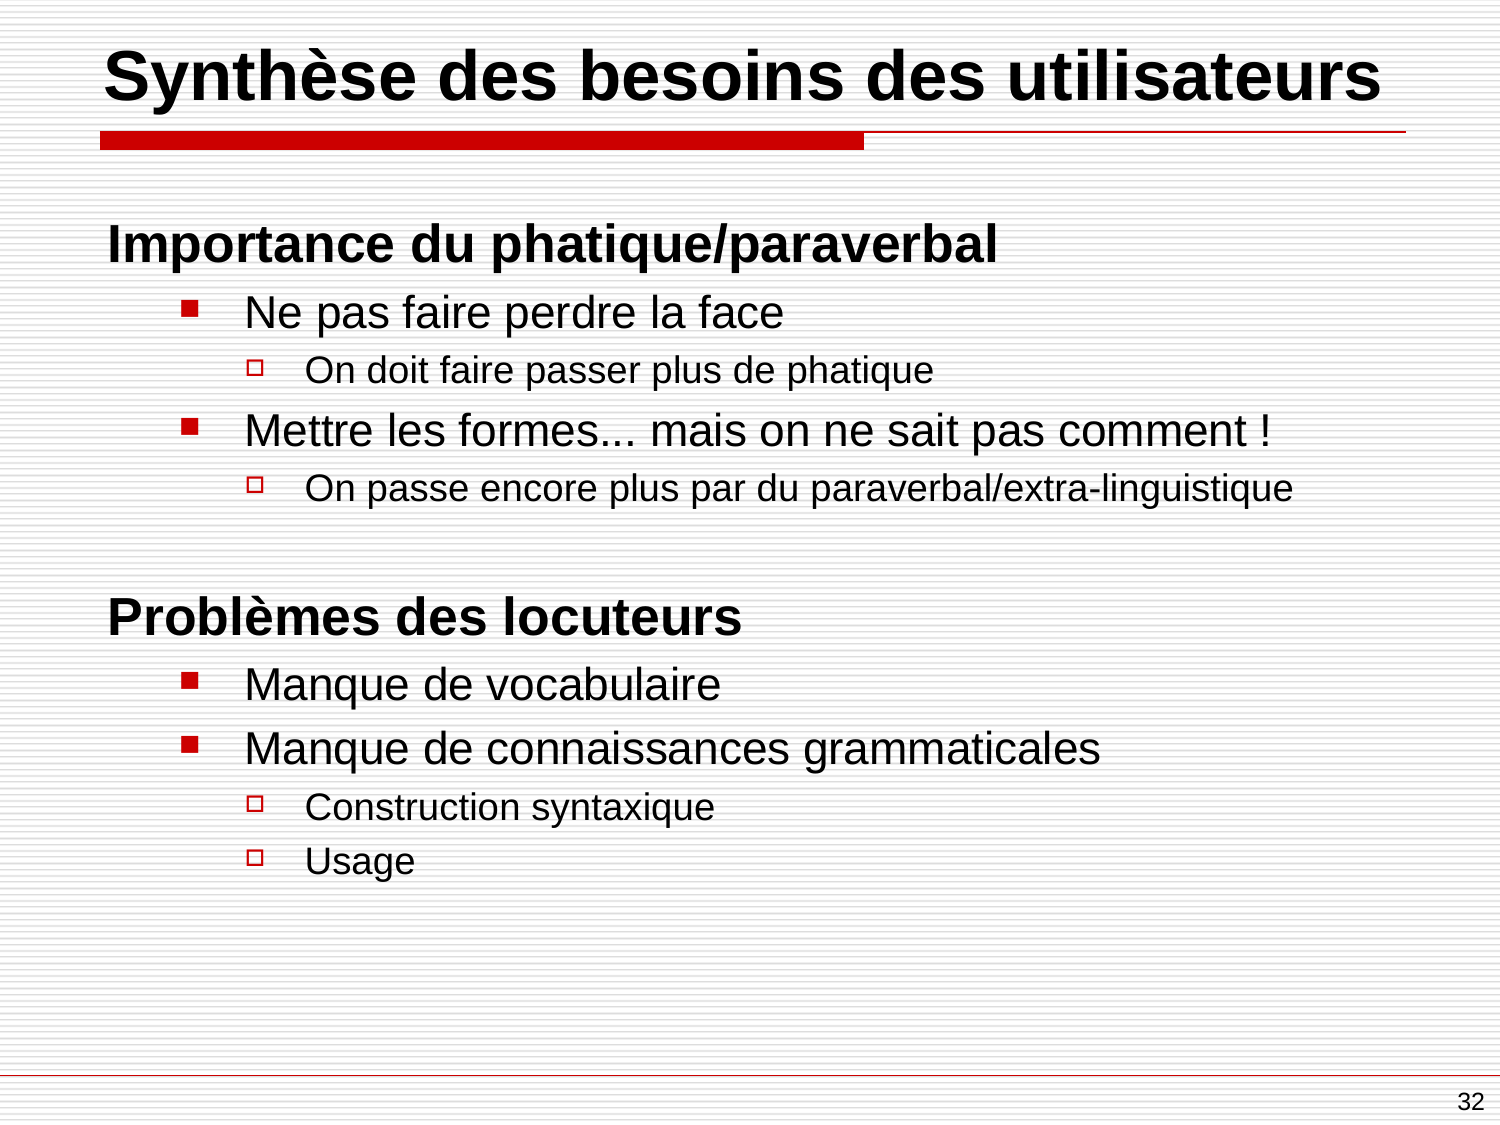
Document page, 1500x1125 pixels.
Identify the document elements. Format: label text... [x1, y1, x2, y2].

title Synthèse des besoins des utilisateurs [88, 29, 1500, 124]
picture [0, 0, 1500, 1075]
list Importance du phatique/paraverbal Ne pas faire perdre la face On doit faire passer plus de phatique Mettre les formes... mais on ne sait pas comment ! On passe encore plus par du paraverbal/extra-linguistique Problèmes des locuteurs Manque de vocabulaire Manque de connaissances grammaticales Construction syntaxique Usage [92, 206, 1447, 1063]
picture [0, 1076, 1500, 1125]
